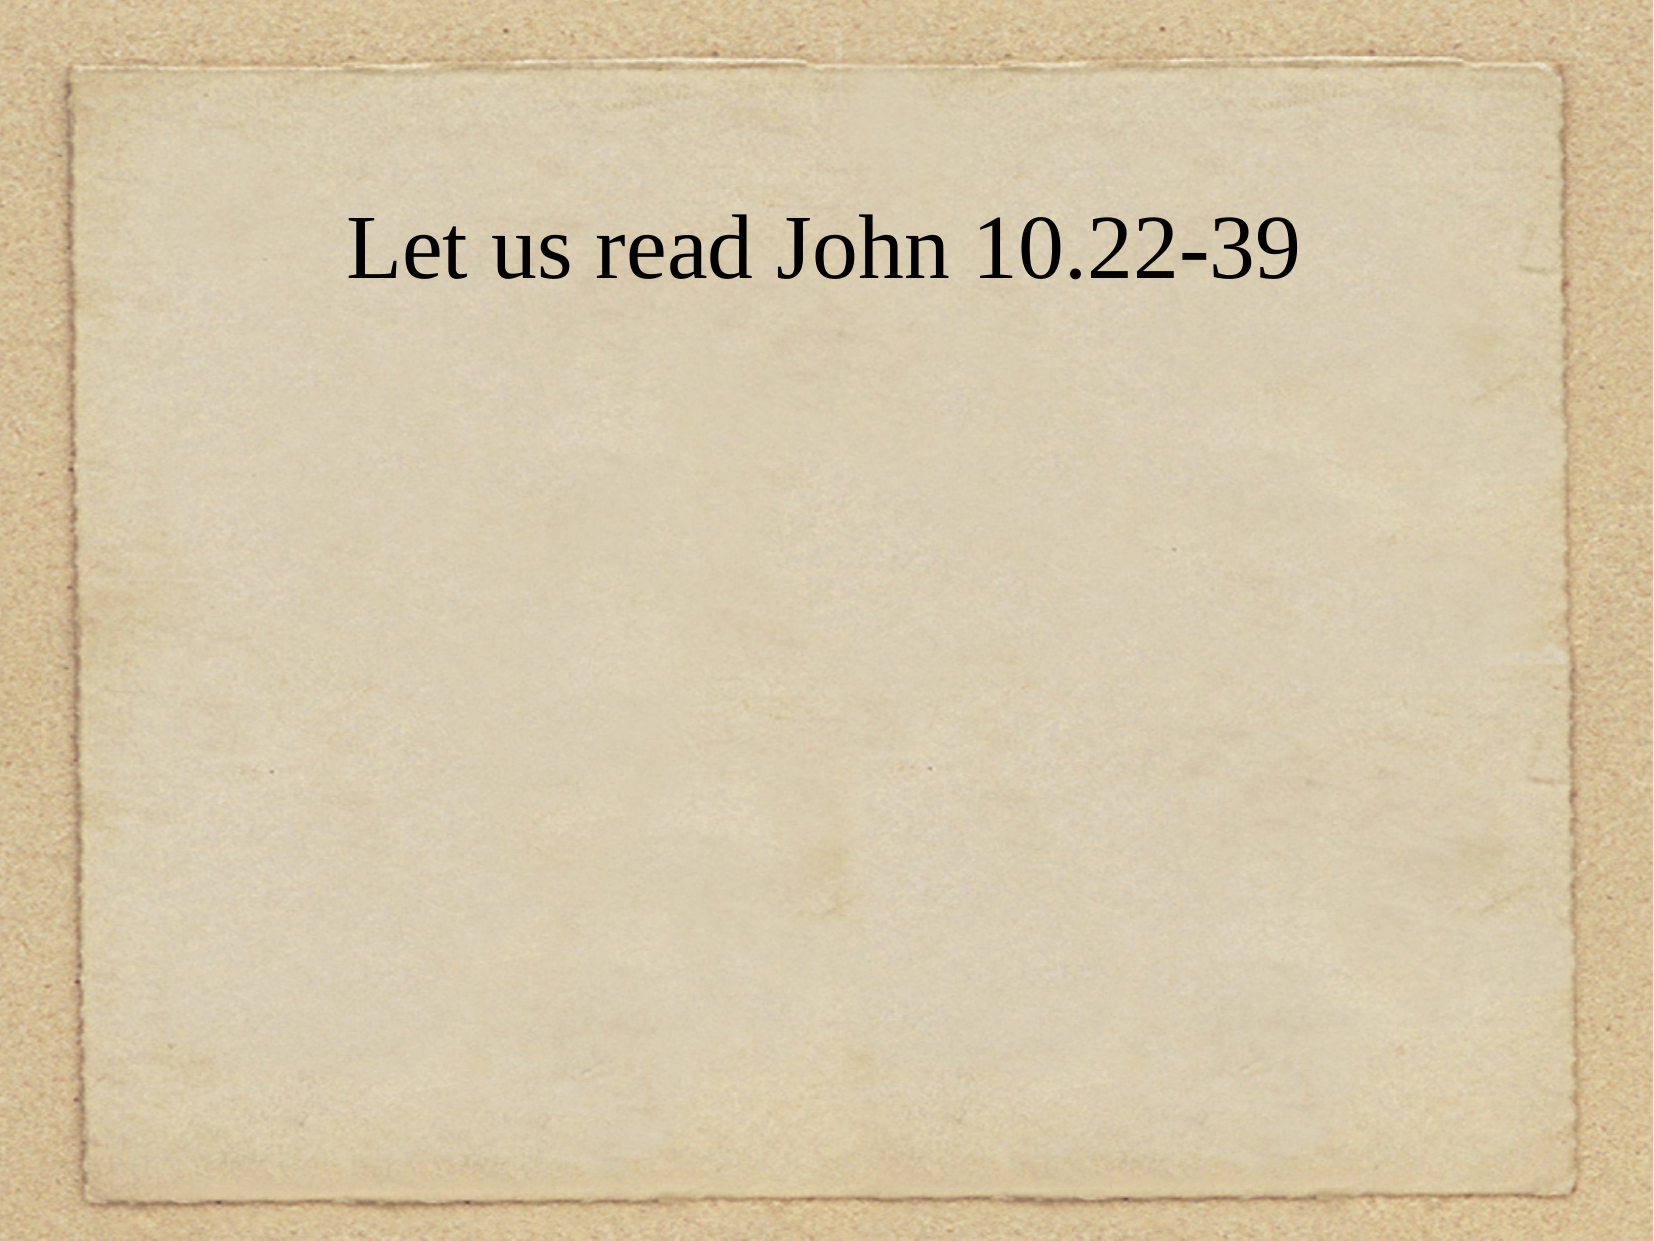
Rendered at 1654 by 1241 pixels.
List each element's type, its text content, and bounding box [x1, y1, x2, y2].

text_box Let us read John 10.22-39 [75, 37, 1576, 1163]
picture [0, 0, 1654, 1241]
